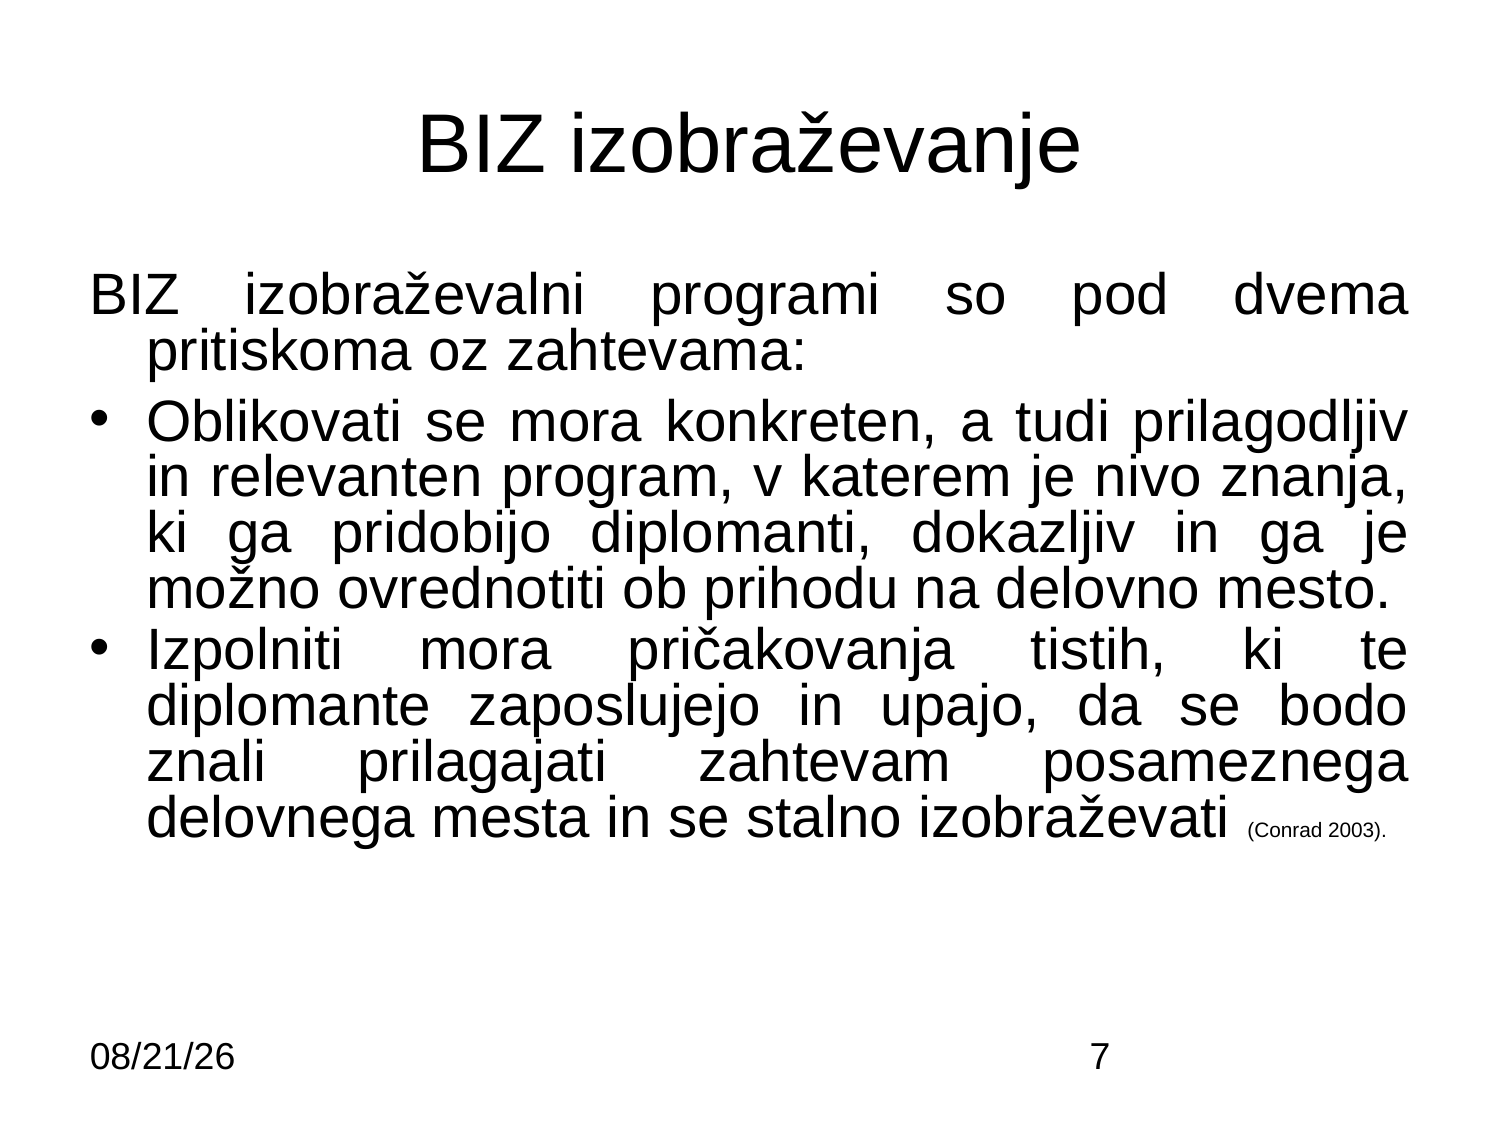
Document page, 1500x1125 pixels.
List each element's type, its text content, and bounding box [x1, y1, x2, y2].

list BIZ izobraževalni programi so pod dvema pritiskoma oz zahtevama: Oblikovati se mora konkreten, a tudi prilagodljiv in relevanten program, v katerem je nivo znanja, ki ga pridobijo diplomanti, dokazljiv in ga je možno ovrednotiti ob prihodu na delovno mesto. Izpolniti mora pričakovanja tistih, ki te diplomante zaposlujejo in upajo, da se bodo znali prilagajati zahtevam posameznega delovnega mesta in se stalno izobraževati (Conrad 2003). [75, 262, 1426, 1006]
title BIZ izobraževanje [75, 45, 1426, 233]
